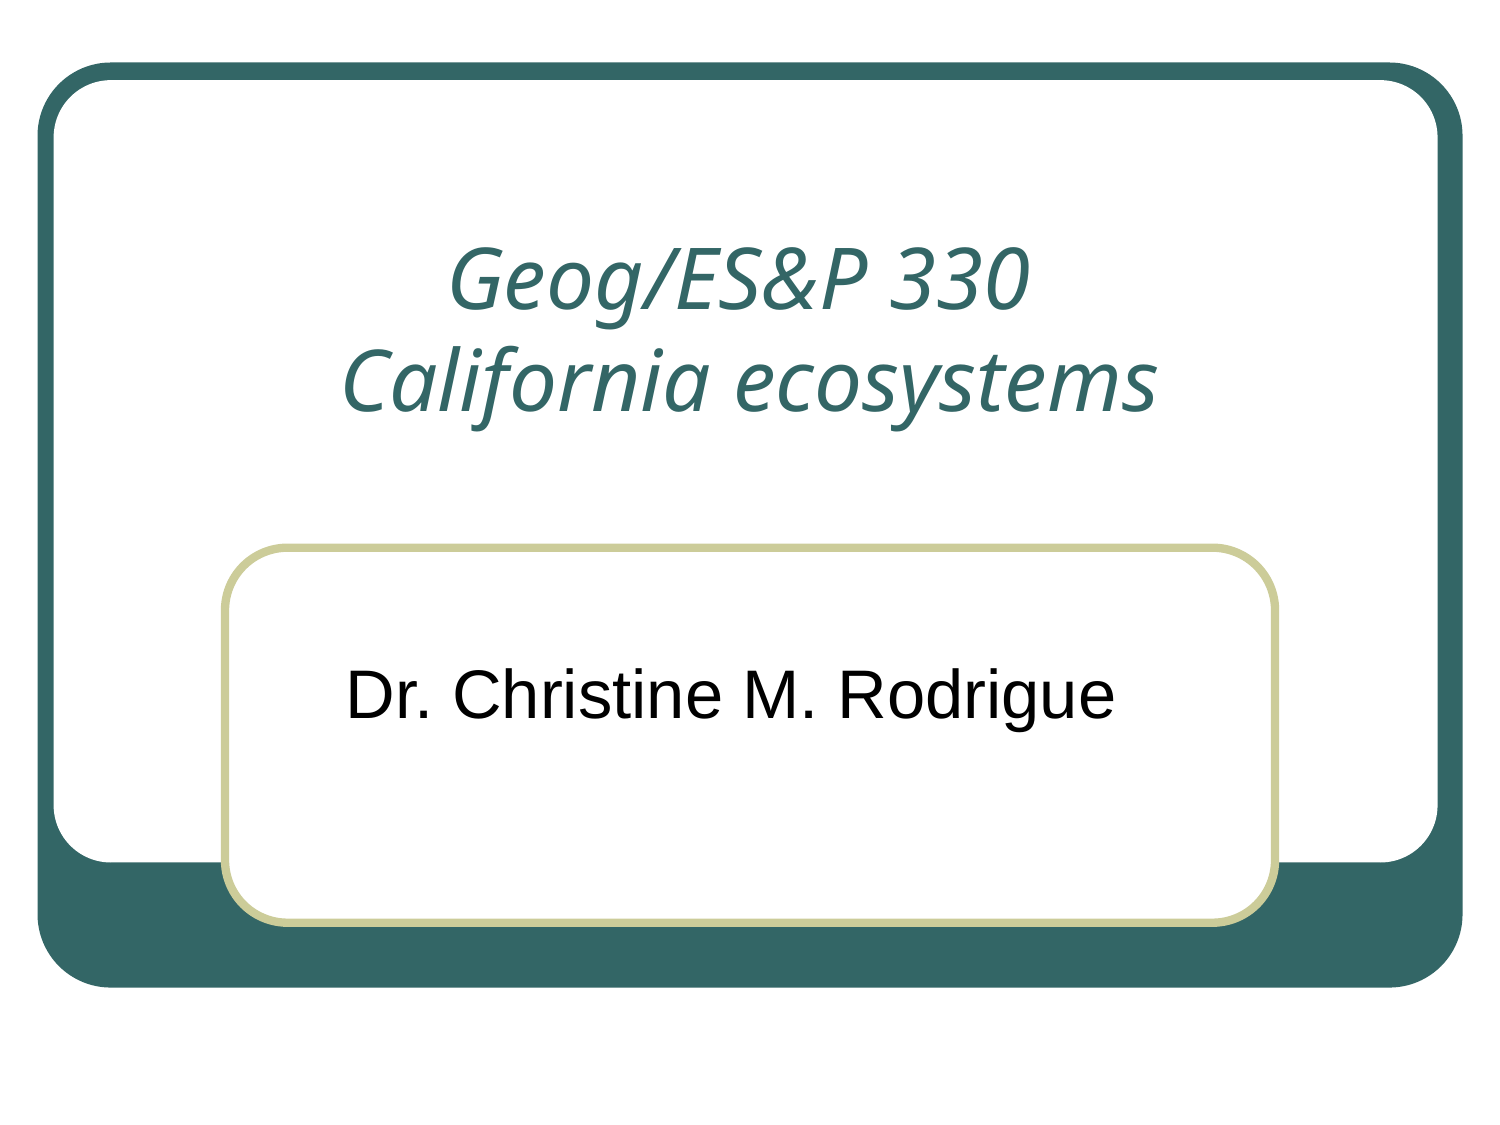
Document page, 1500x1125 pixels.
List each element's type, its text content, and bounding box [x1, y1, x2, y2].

title Geog/ES&P 330 California ecosystems [112, 140, 1388, 513]
subtitle Dr. Christine M. Rodrigue [287, 585, 1175, 898]
